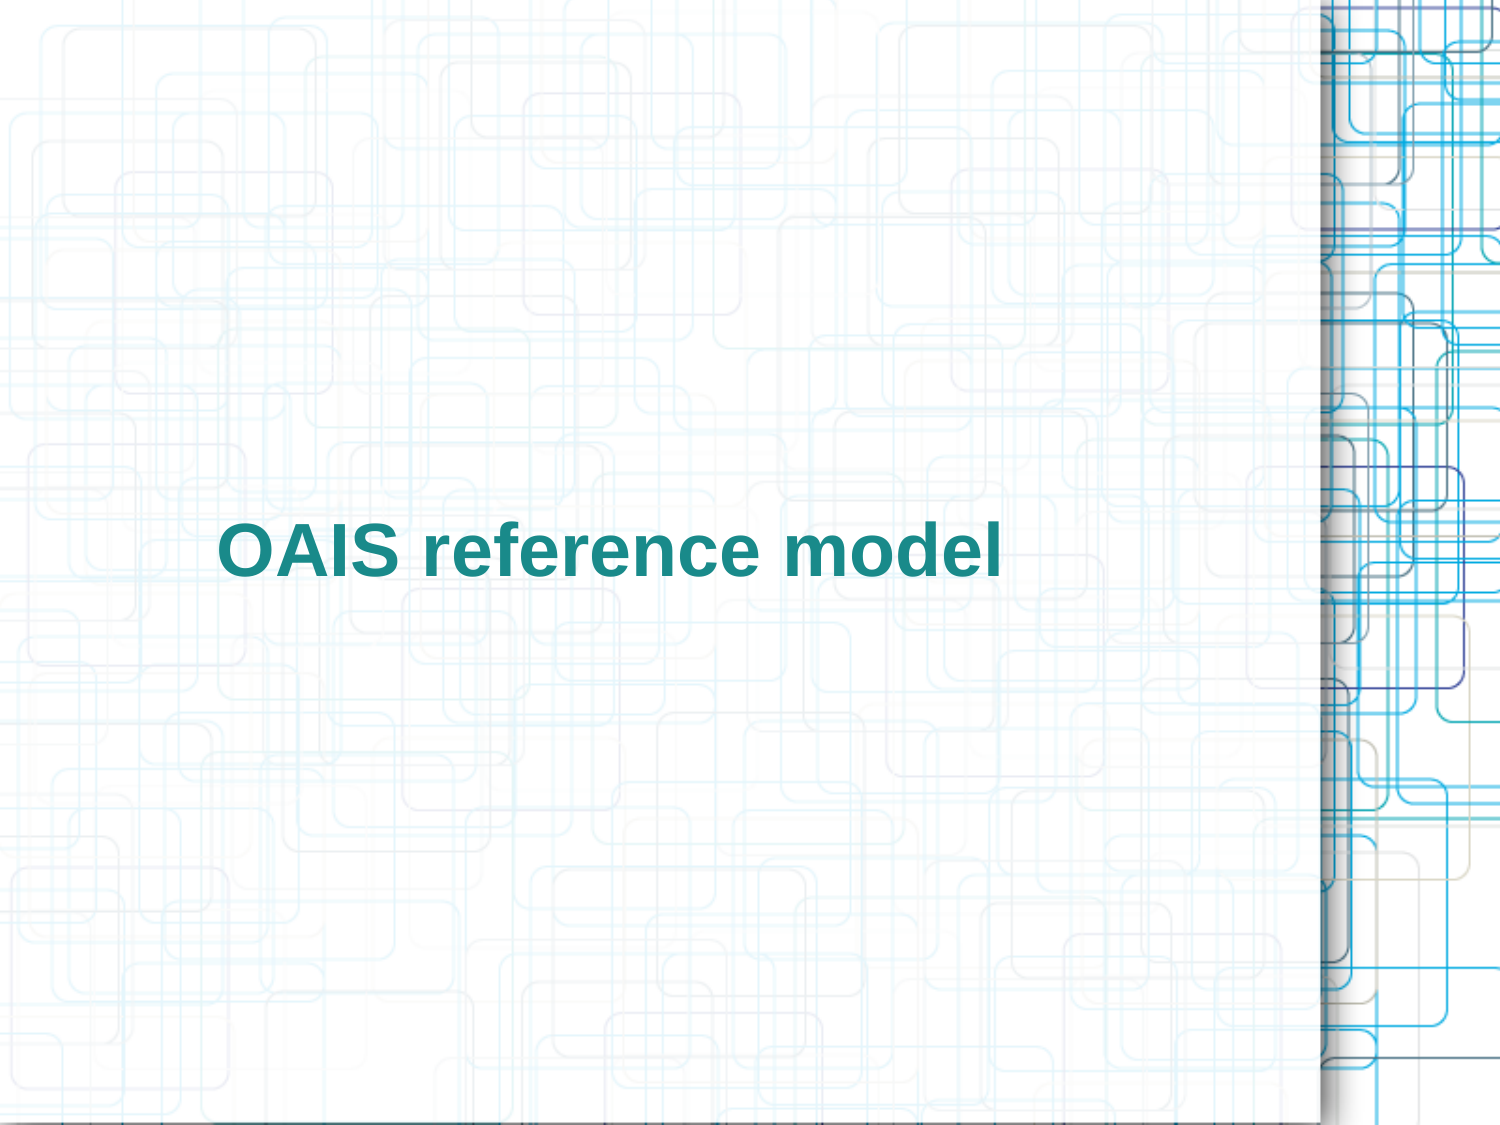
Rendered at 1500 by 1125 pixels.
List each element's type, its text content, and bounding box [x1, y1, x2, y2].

title OAIS reference model [70, 447, 1152, 653]
picture [0, 0, 1500, 1125]
